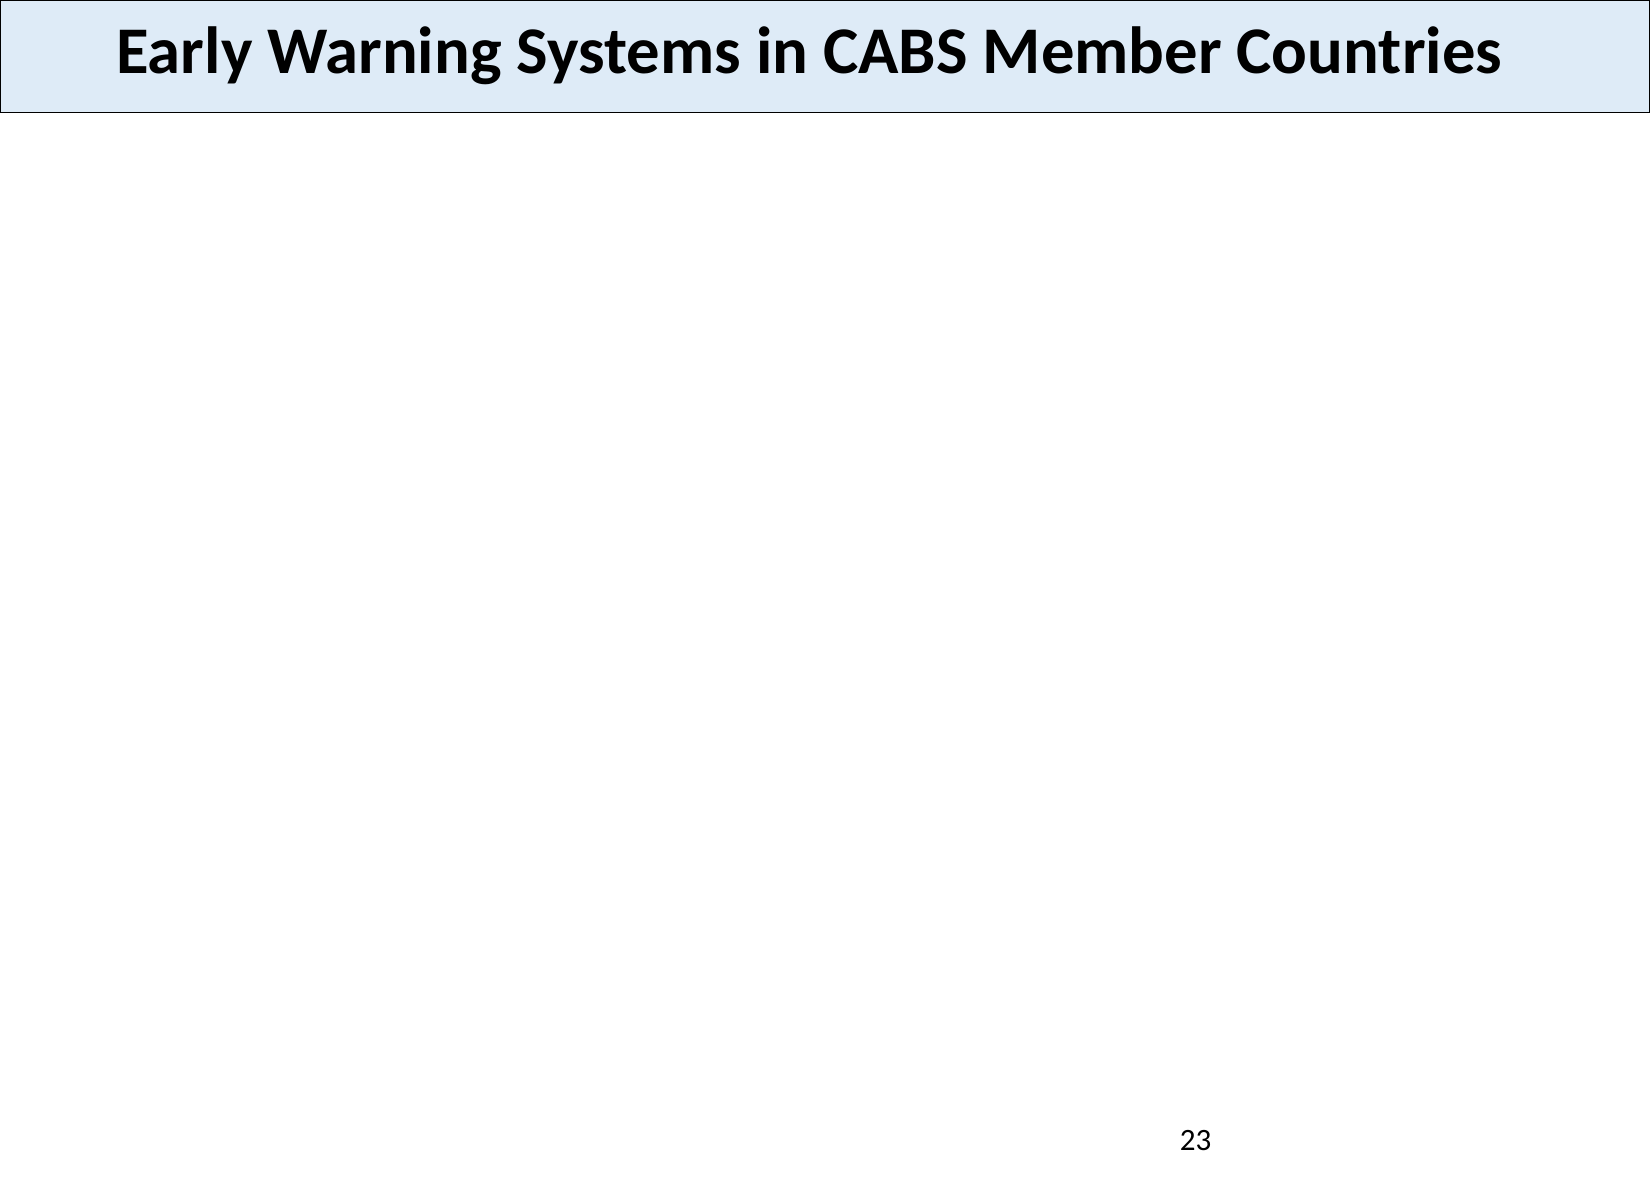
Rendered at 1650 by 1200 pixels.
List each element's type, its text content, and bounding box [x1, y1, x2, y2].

title Early Warning Systems in CABS Member Countries [0, 0, 1650, 113]
slide_number <numéro> [1165, 1112, 1537, 1177]
